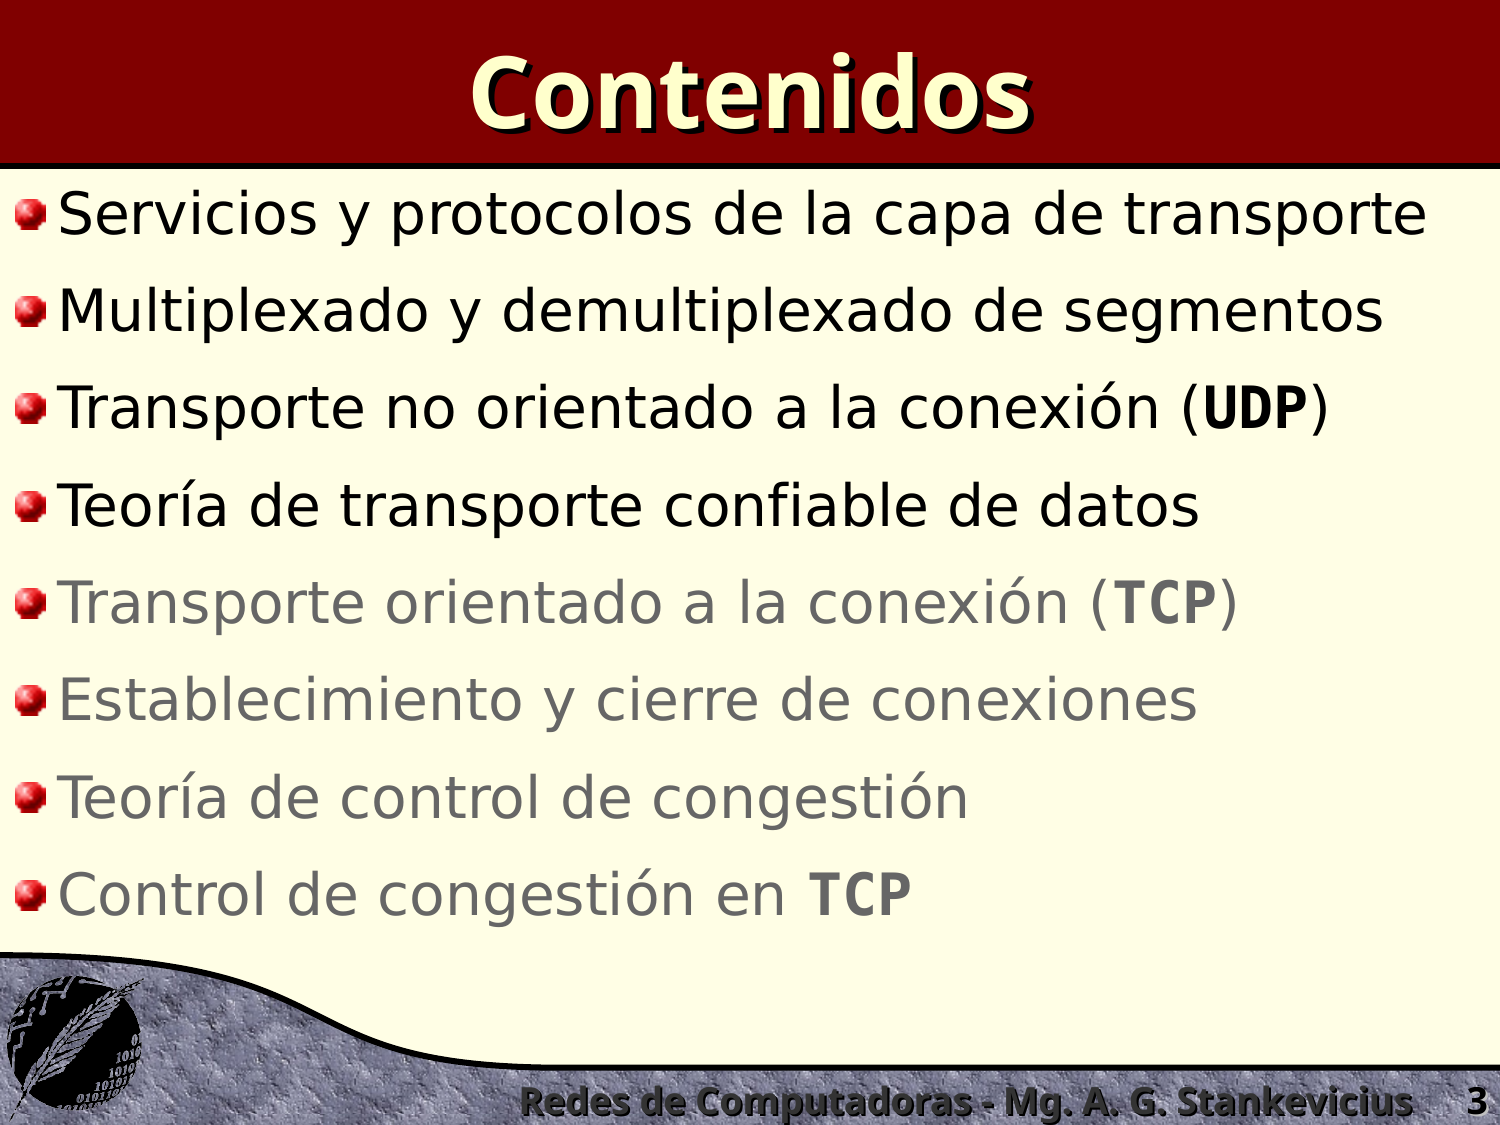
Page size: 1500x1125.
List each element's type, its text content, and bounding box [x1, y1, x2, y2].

picture [0, 959, 1500, 1125]
title Contenidos [15, 5, 1485, 160]
picture [1047, 1100, 1054, 1110]
list Servicios y protocolos de la capa de transporte Multiplexado y demultiplexado de segmentos Transporte no orientado a la conexión (UDP) Teoría de transporte confiable de datos Transporte orientado a la conexión (TCP) Establecimiento y cierre de conexiones Teoría de control de congestión Control de congestión en TCP [0, 180, 1500, 930]
picture [790, 1100, 795, 1110]
